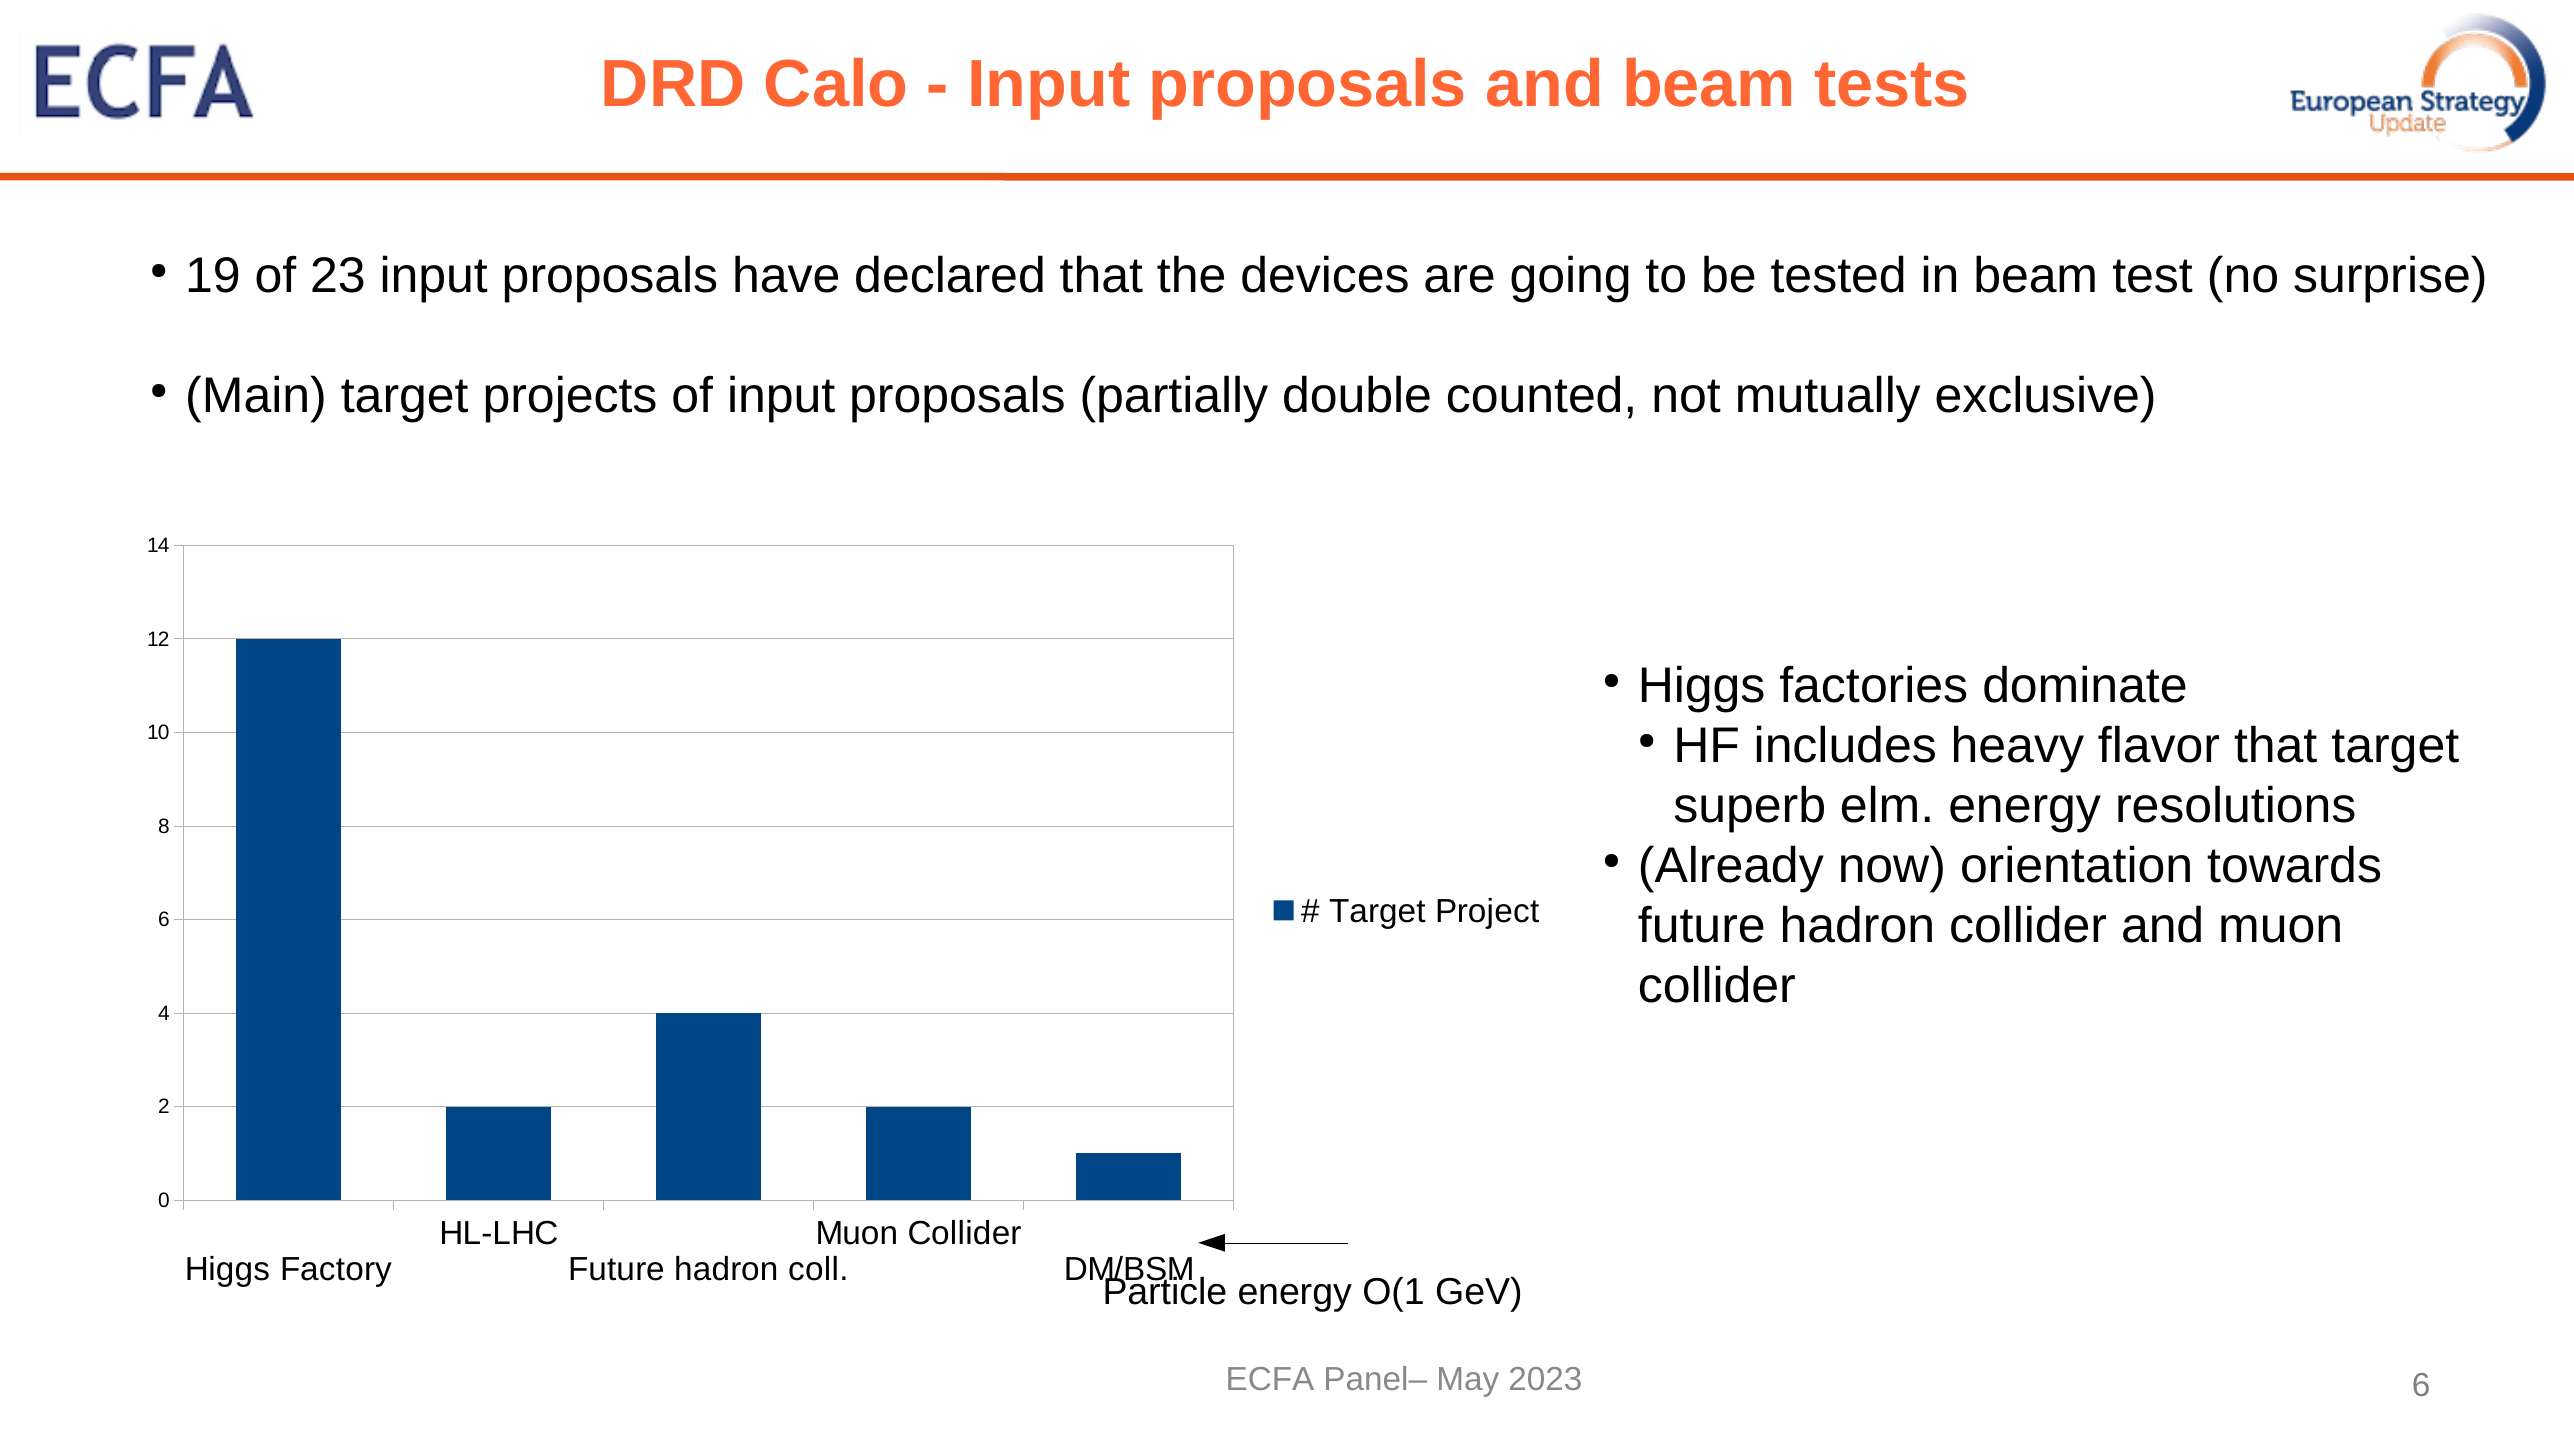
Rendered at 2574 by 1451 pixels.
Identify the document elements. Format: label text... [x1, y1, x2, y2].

title DRD Calo - Input proposals and beam tests [222, 0, 2368, 168]
text_box Particle energy O(1 GeV) [1087, 1259, 1539, 1320]
picture [2289, 0, 2548, 217]
chart [118, 517, 1564, 1303]
text_box 19 of 23 input proposals have declared that the devices are going to be tested in beam test (no surprise) (Main) target projects of input proposals (partially double counted, not mutually exclusive) [135, 235, 2574, 490]
picture [18, 31, 222, 139]
text_box Higgs factories dominate HF includes heavy flavor that target superb elm. energy resolutions (Already now) orientation towards future hadron collider and muon collider [1587, 645, 2500, 1021]
